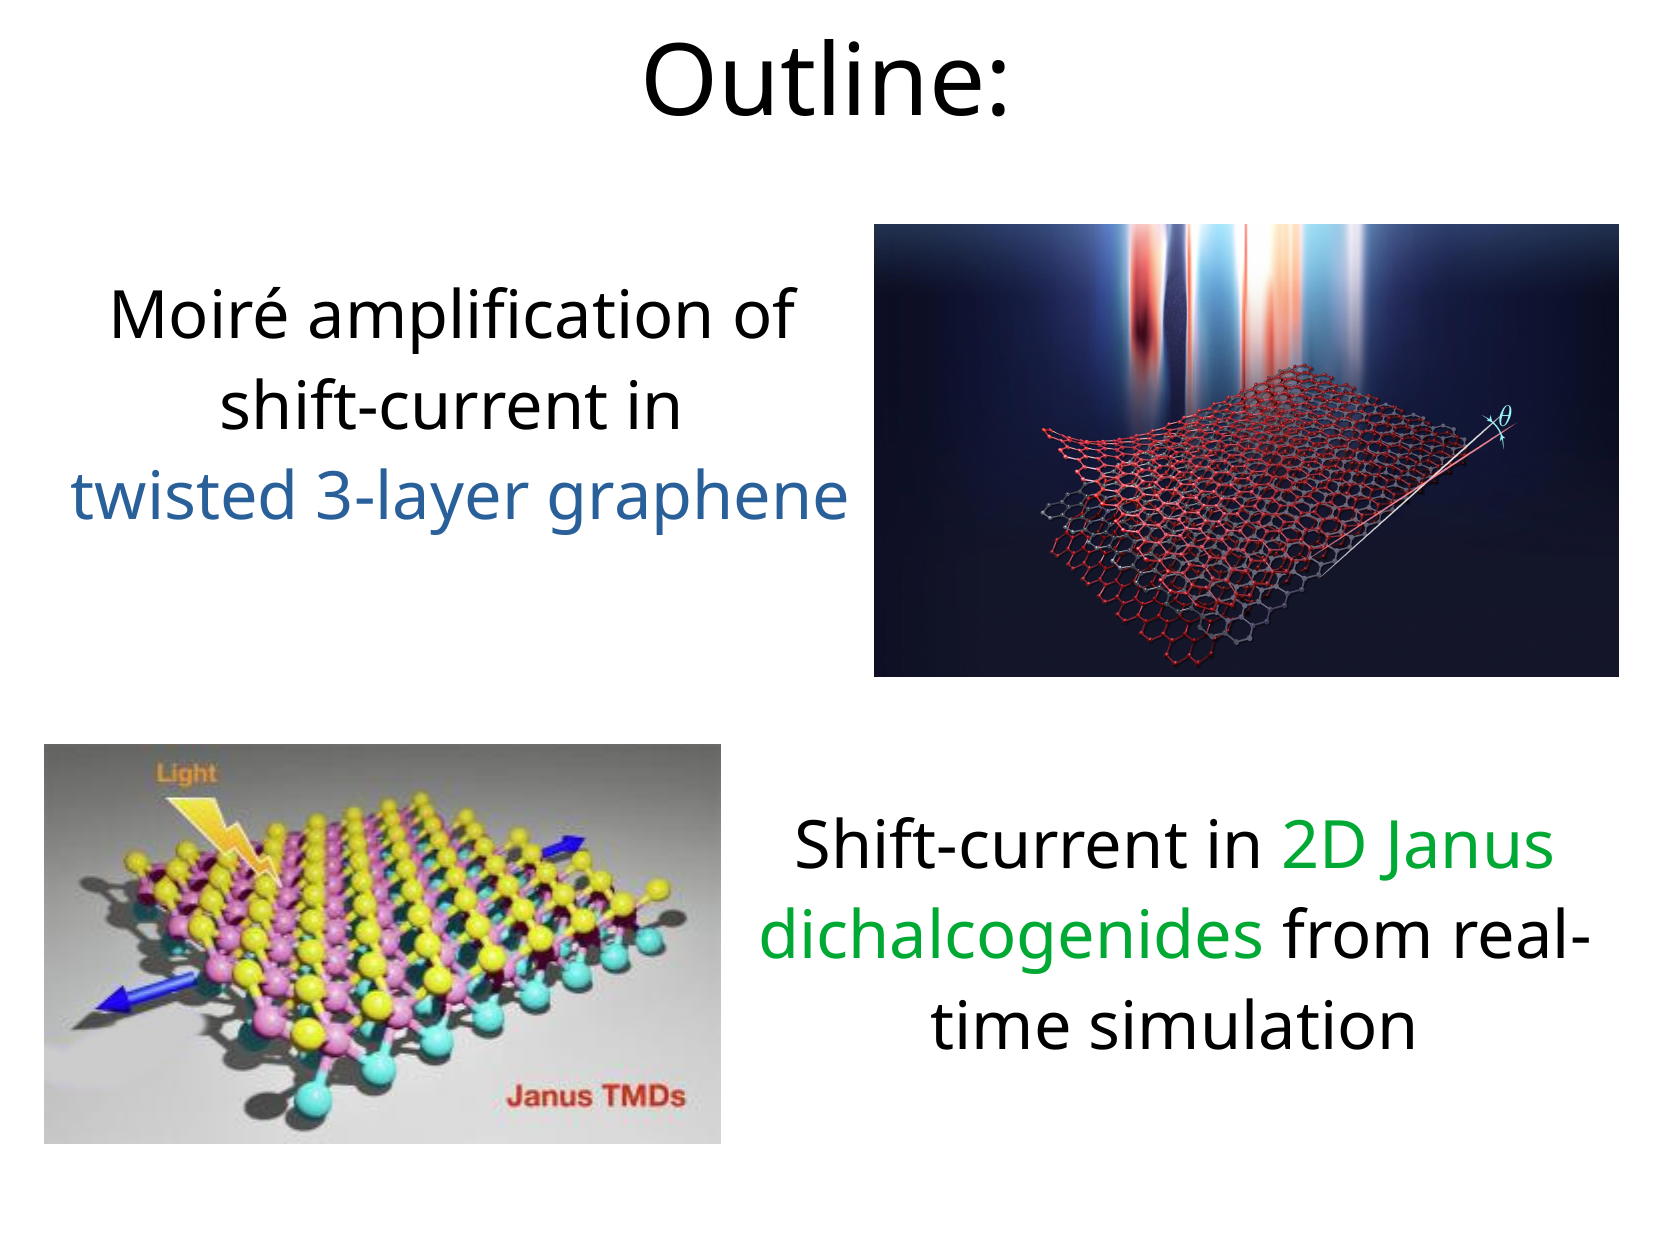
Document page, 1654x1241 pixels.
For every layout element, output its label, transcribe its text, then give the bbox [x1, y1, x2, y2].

picture [44, 744, 721, 1144]
title Outline: [82, 0, 1571, 178]
text_box Shift-current in 2D Janus dichalcogenides from real-time simulation [721, 789, 1630, 1127]
text_box Moiré amplification of shift-current in twisted 3-layer graphene [0, 259, 874, 562]
picture [874, 224, 1619, 677]
